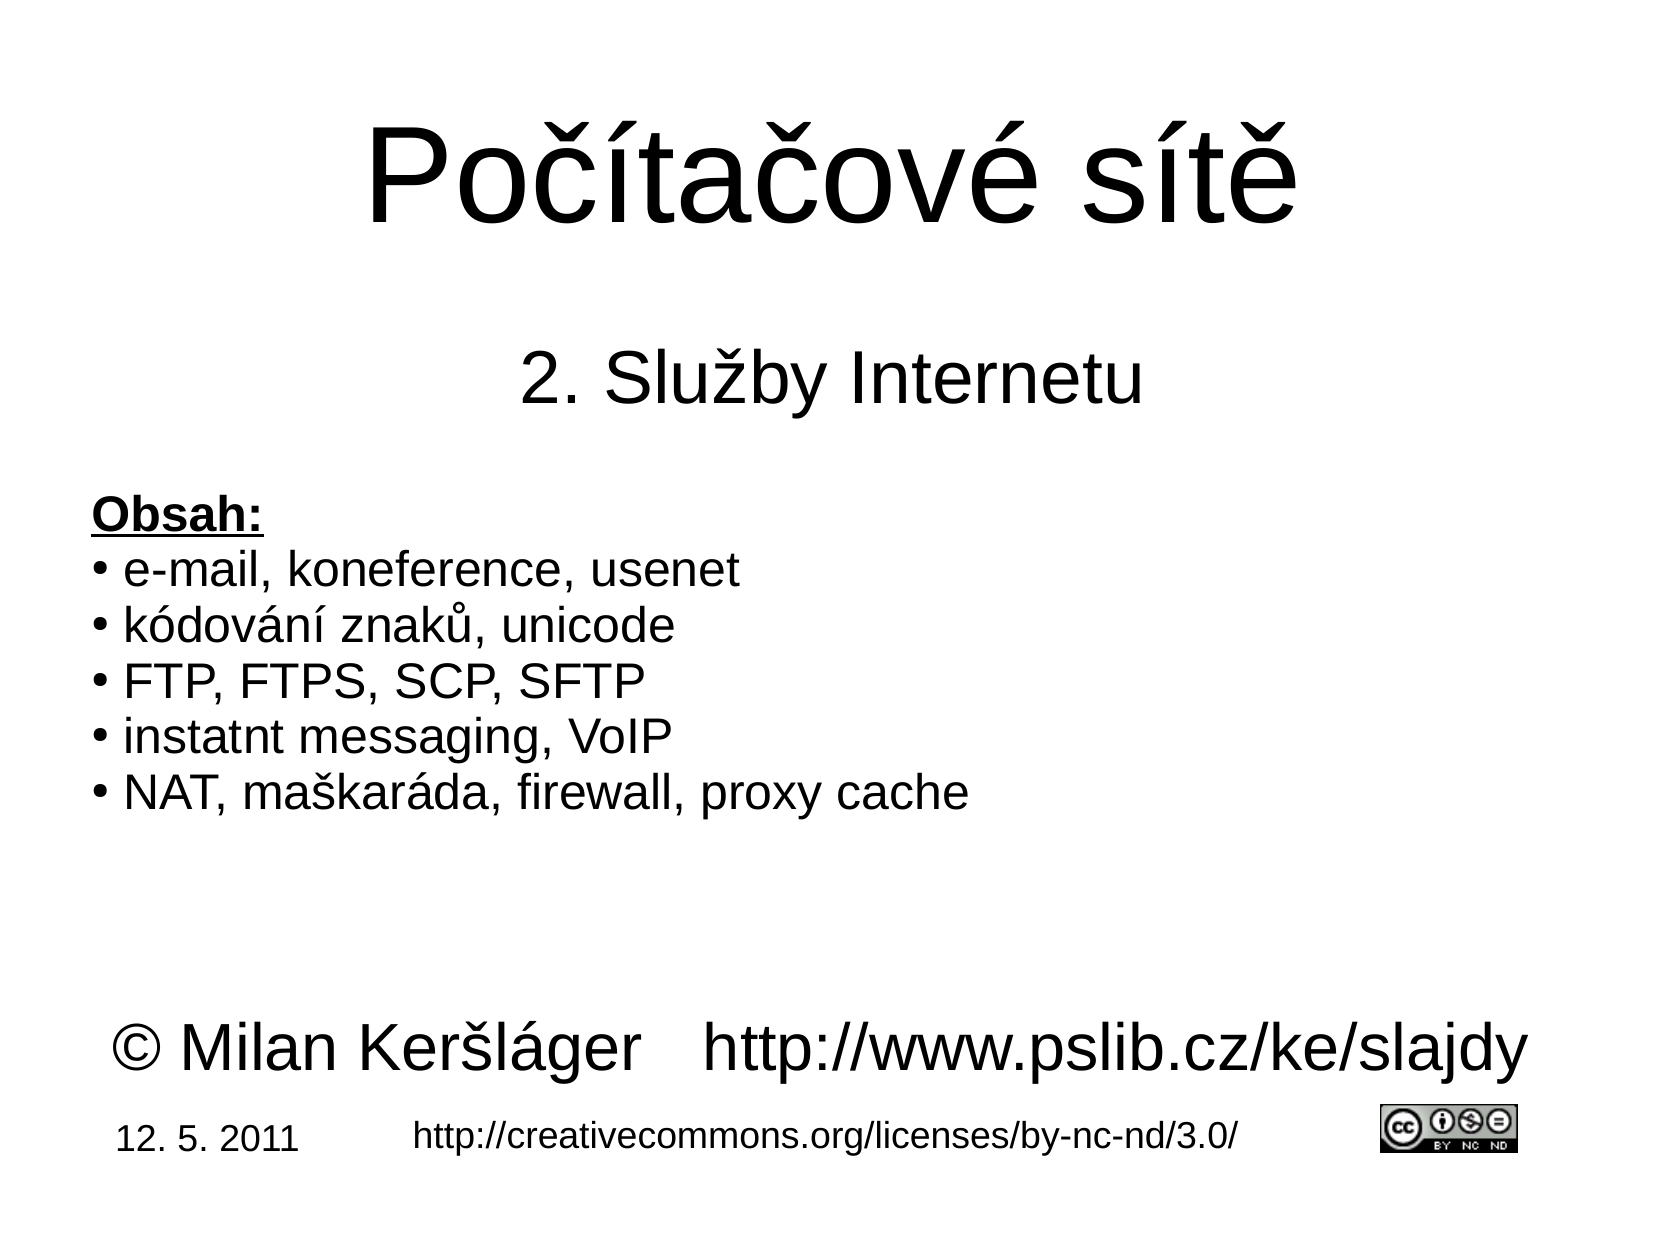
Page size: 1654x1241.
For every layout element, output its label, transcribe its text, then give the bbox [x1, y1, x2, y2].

title Počítačové sítě 2. Služby Internetu [88, 56, 1577, 461]
list © Milan Keršláger http://www.pslib.cz/ke/slajdy [76, 1009, 1565, 1087]
text_box http://creativecommons.org/licenses/by-nc-nd/3.0/ [339, 1107, 1313, 1165]
text_box 12.5.2011 [100, 1110, 337, 1168]
picture [1380, 1104, 1518, 1153]
text_box Obsah: e-mail, koneference, usenet kódování znaků, unicode FTP, FTPS, SCP, SFTP instatnt messaging, VoIP NAT, maškaráda, firewall, proxy cache [76, 478, 1583, 828]
